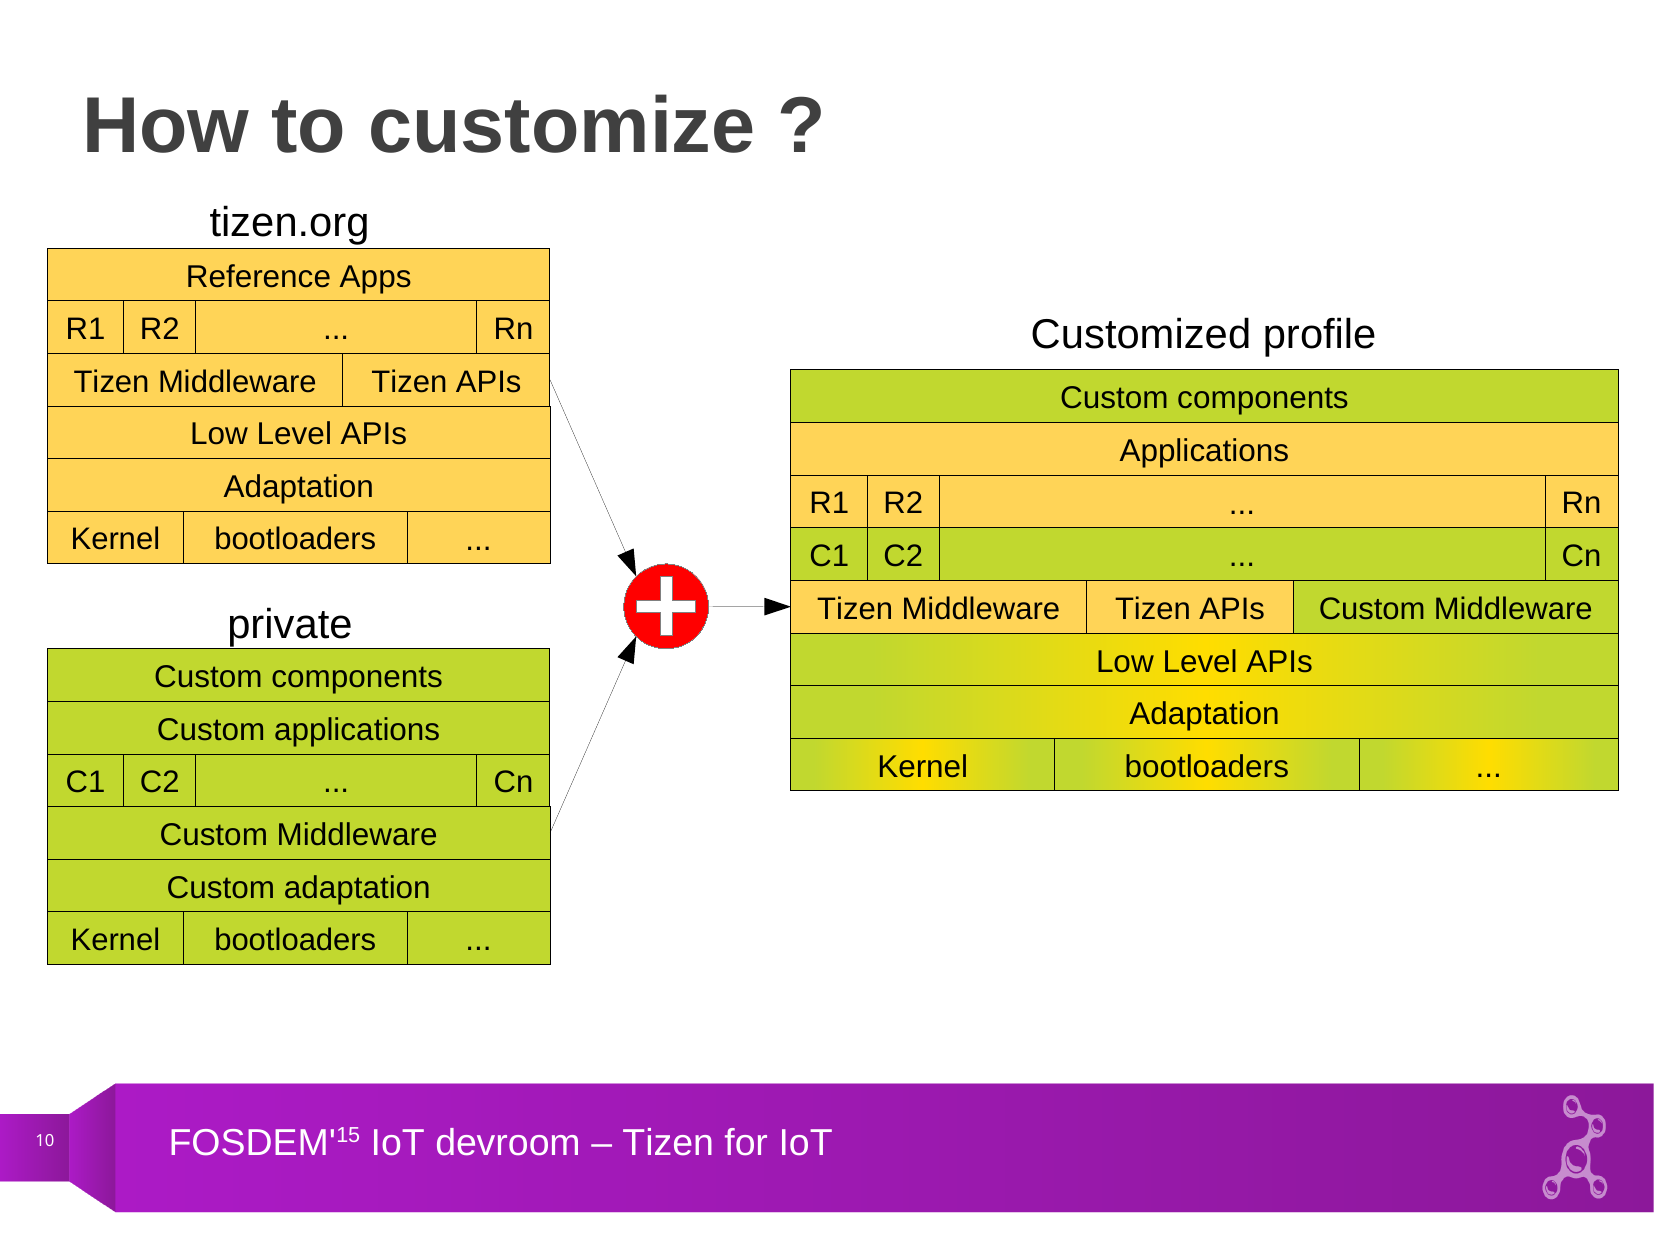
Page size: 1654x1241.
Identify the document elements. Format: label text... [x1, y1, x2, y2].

text_box ... [195, 754, 476, 806]
text_box Low Level APIs [47, 406, 551, 458]
text_box Custom components [47, 648, 550, 702]
text_box tizen.org [194, 187, 385, 253]
text_box [623, 563, 709, 649]
text_box Tizen Middleware [790, 581, 1086, 633]
text_box Cn [1545, 527, 1619, 580]
text_box bootloaders [1054, 738, 1359, 791]
text_box ... [939, 475, 1545, 527]
text_box bootloaders [183, 911, 407, 965]
text_box Tizen Middleware [47, 353, 342, 406]
text_box Tizen APIs [342, 353, 550, 406]
text_box Custom adaptation [47, 859, 551, 911]
text_box C1 [47, 754, 123, 806]
text_box ... [407, 511, 551, 564]
text_box Tizen APIs [1086, 581, 1293, 633]
text_box Cn [476, 754, 550, 806]
text_box R2 [867, 475, 939, 527]
text_box ... [407, 911, 551, 965]
text_box ... [939, 527, 1545, 581]
text_box private [212, 588, 368, 654]
text_box Applications [790, 423, 1619, 475]
text_box Kernel [47, 911, 183, 965]
text_box Rn [476, 300, 550, 353]
text_box Customized profile [1015, 299, 1392, 365]
title How to customize ? [82, 73, 1571, 235]
text_box Kernel [790, 738, 1054, 791]
text_box R2 [123, 300, 195, 353]
text_box Custom applications [47, 702, 550, 754]
text_box bootloaders [183, 511, 407, 564]
text_box R1 [790, 475, 867, 527]
text_box C1 [790, 527, 867, 581]
picture [0, 0, 1654, 1241]
text_box Adaptation [790, 685, 1619, 738]
text_box Custom components [790, 369, 1619, 423]
text_box Kernel [47, 511, 183, 564]
text_box Adaptation [47, 458, 551, 511]
text_box C2 [123, 754, 195, 806]
text_box Rn [1545, 475, 1619, 527]
text_box Custom Middleware [47, 806, 551, 859]
text_box Custom Middleware [1293, 580, 1619, 634]
text_box R1 [47, 300, 123, 353]
text_box ... [195, 300, 476, 353]
text_box Reference Apps [47, 248, 550, 300]
text_box Low Level APIs [790, 633, 1619, 685]
text_box ... [1359, 738, 1619, 791]
text_box C2 [867, 527, 939, 581]
